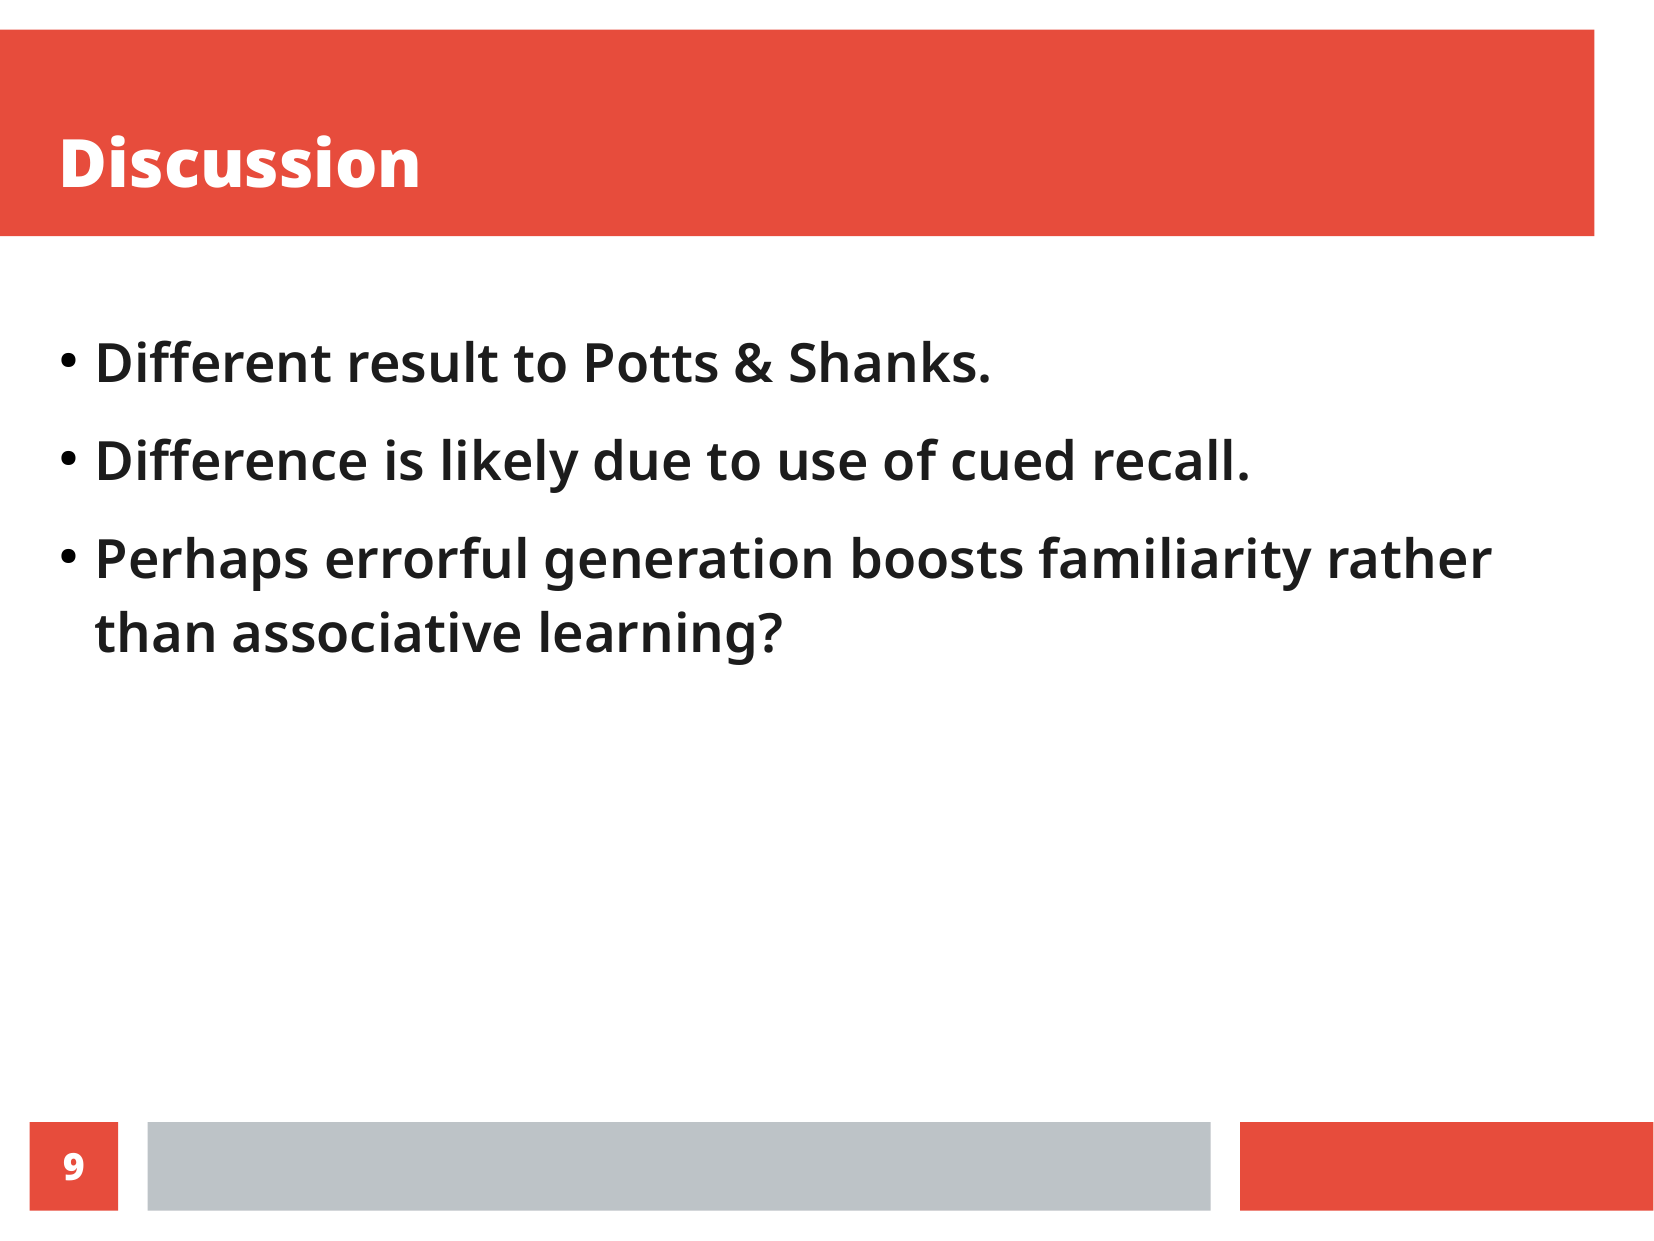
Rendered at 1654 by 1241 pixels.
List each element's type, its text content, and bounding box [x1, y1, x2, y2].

title Discussion [59, 59, 1595, 207]
list Different result to Potts & Shanks. Difference is likely due to use of cued recall. Perhaps errorful generation boosts familiarity rather than associative learning? [59, 324, 1565, 1093]
